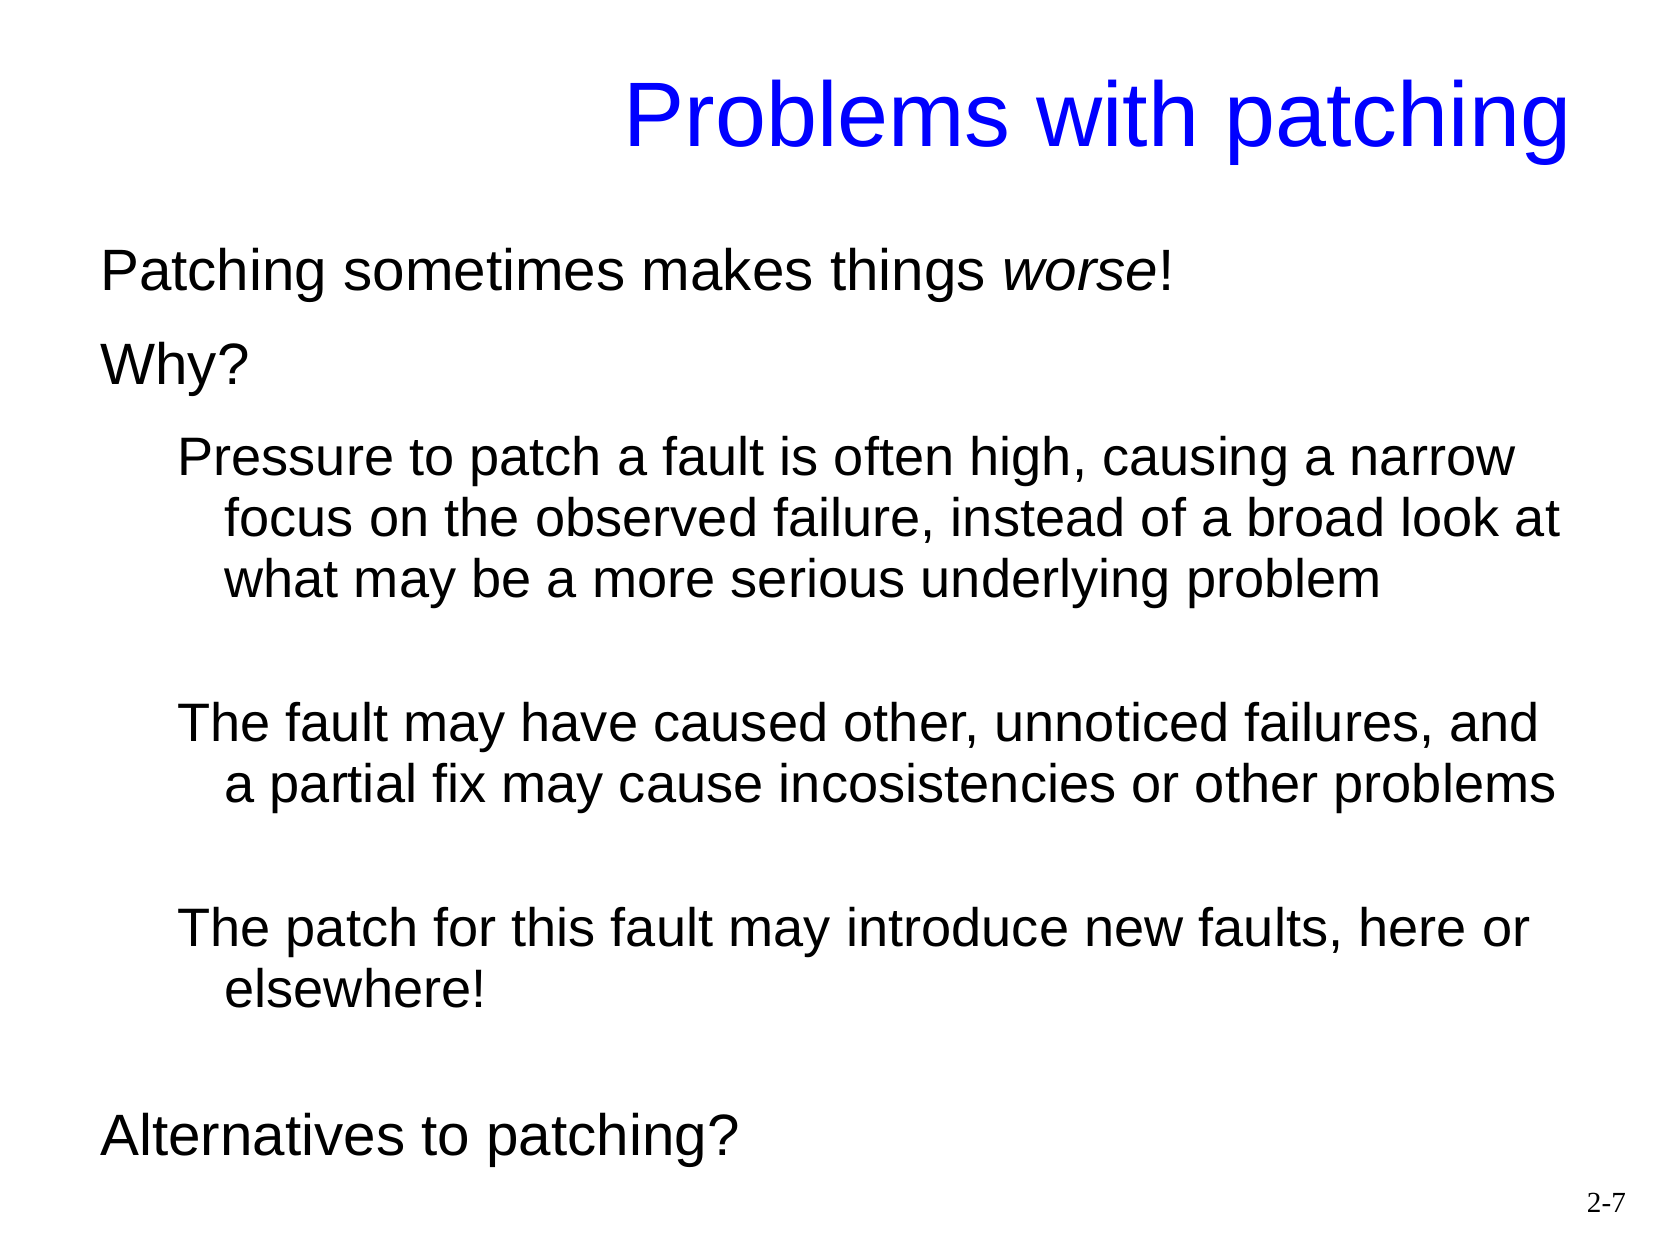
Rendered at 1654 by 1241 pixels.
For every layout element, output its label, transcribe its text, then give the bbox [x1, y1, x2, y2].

list Patching sometimes makes things worse! Why? Pressure to patch a fault is often high, causing a narrow focus on the observed failure, instead of a broad look at what may be a more serious underlying problem The fault may have caused other, unnoticed failures, and a partial fix may cause incosistencies or other problems The patch for this fault may introduce new faults, here or elsewhere! Alternatives to patching? [82, 237, 1571, 1169]
title Problems with patching [84, 18, 1573, 211]
